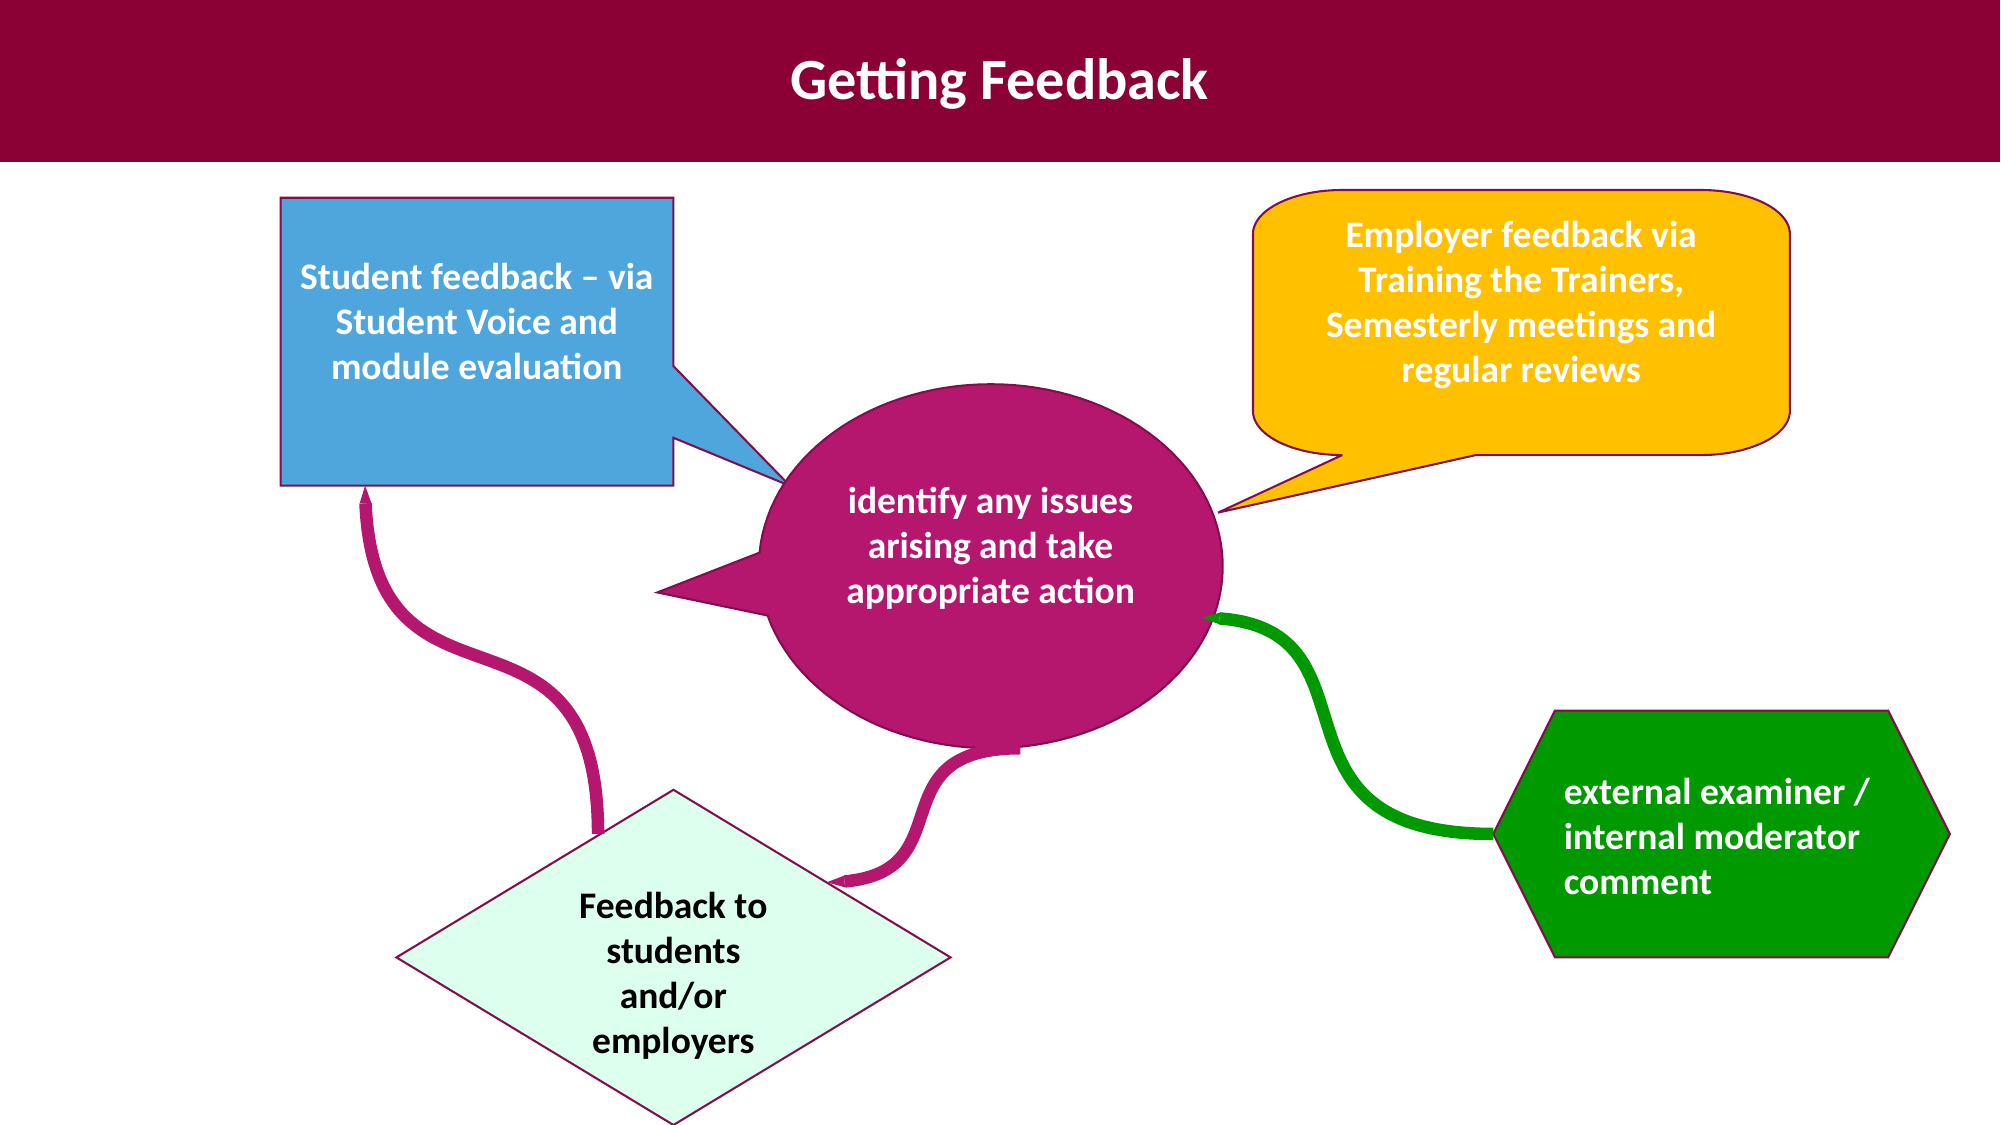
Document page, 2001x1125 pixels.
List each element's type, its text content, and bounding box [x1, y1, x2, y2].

text_box external examiner / internal moderator comment [1548, 759, 1952, 912]
text_box Getting Feedback [0, 0, 2000, 162]
text_box Student feedback – via Student Voice and module evaluation [280, 197, 785, 486]
text_box identify any issues arising and take appropriate action [657, 384, 1223, 748]
text_box Employer feedback via Training the Trainers, Semesterly meetings and regular reviews [1218, 189, 1790, 513]
text_box [1494, 710, 1913, 958]
text_box Feedback to students and/or employers [396, 789, 951, 1125]
